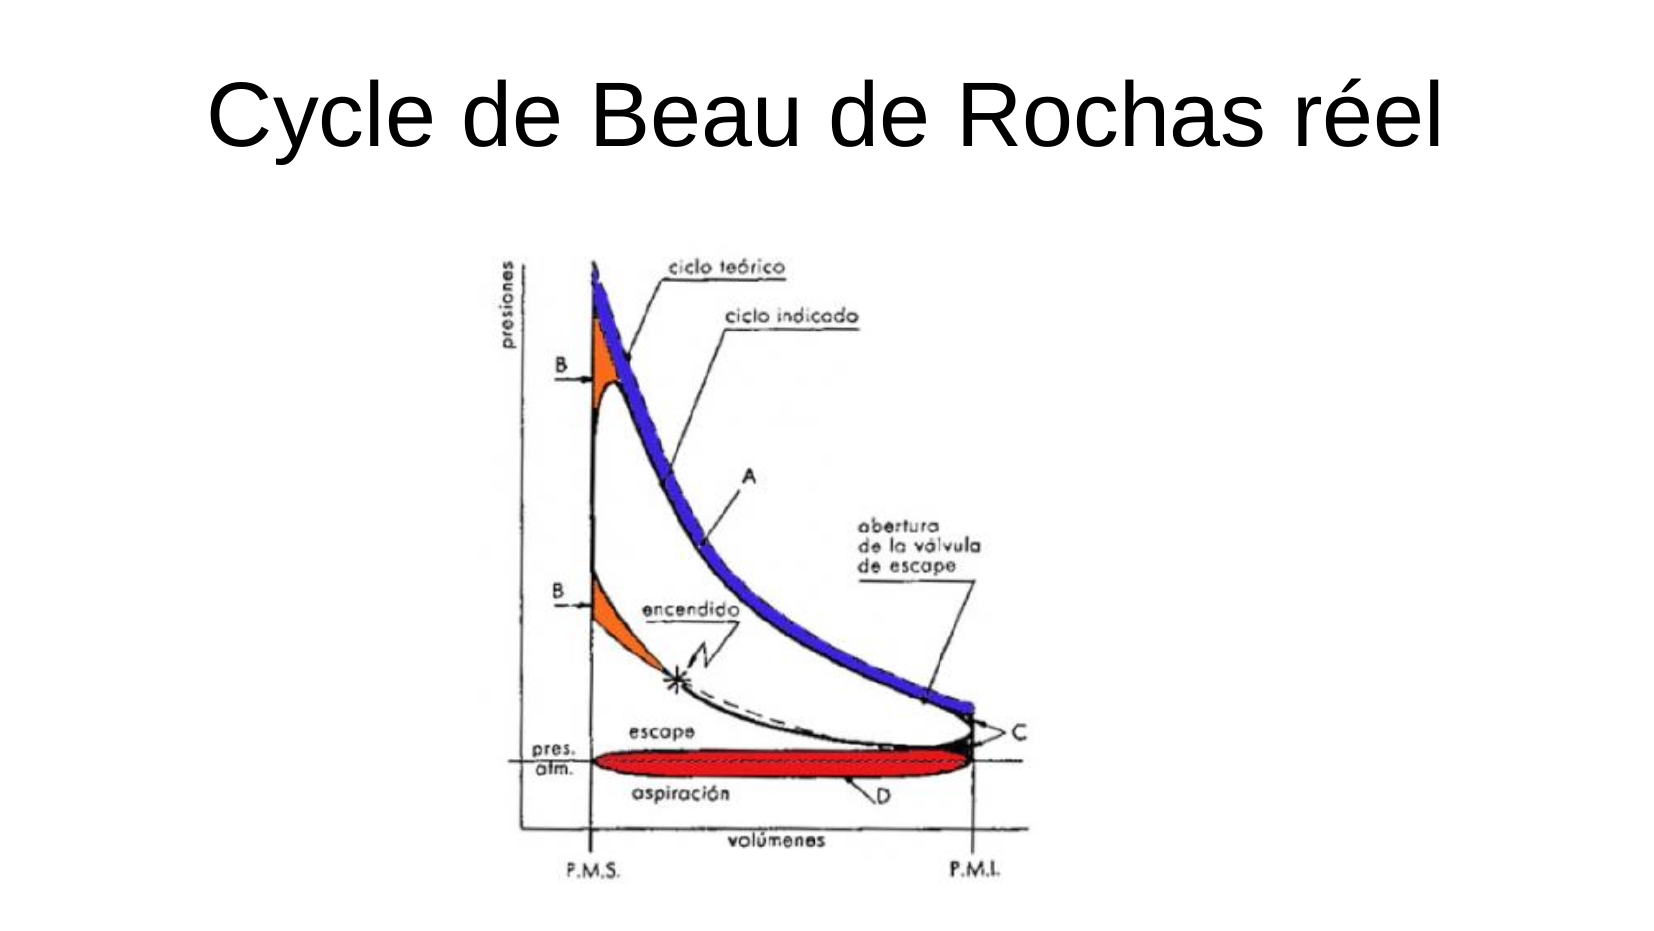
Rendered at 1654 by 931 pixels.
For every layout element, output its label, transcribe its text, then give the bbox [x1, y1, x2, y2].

picture [476, 224, 1063, 897]
title Cycle de Beau de Rochas réel [82, 37, 1571, 193]
